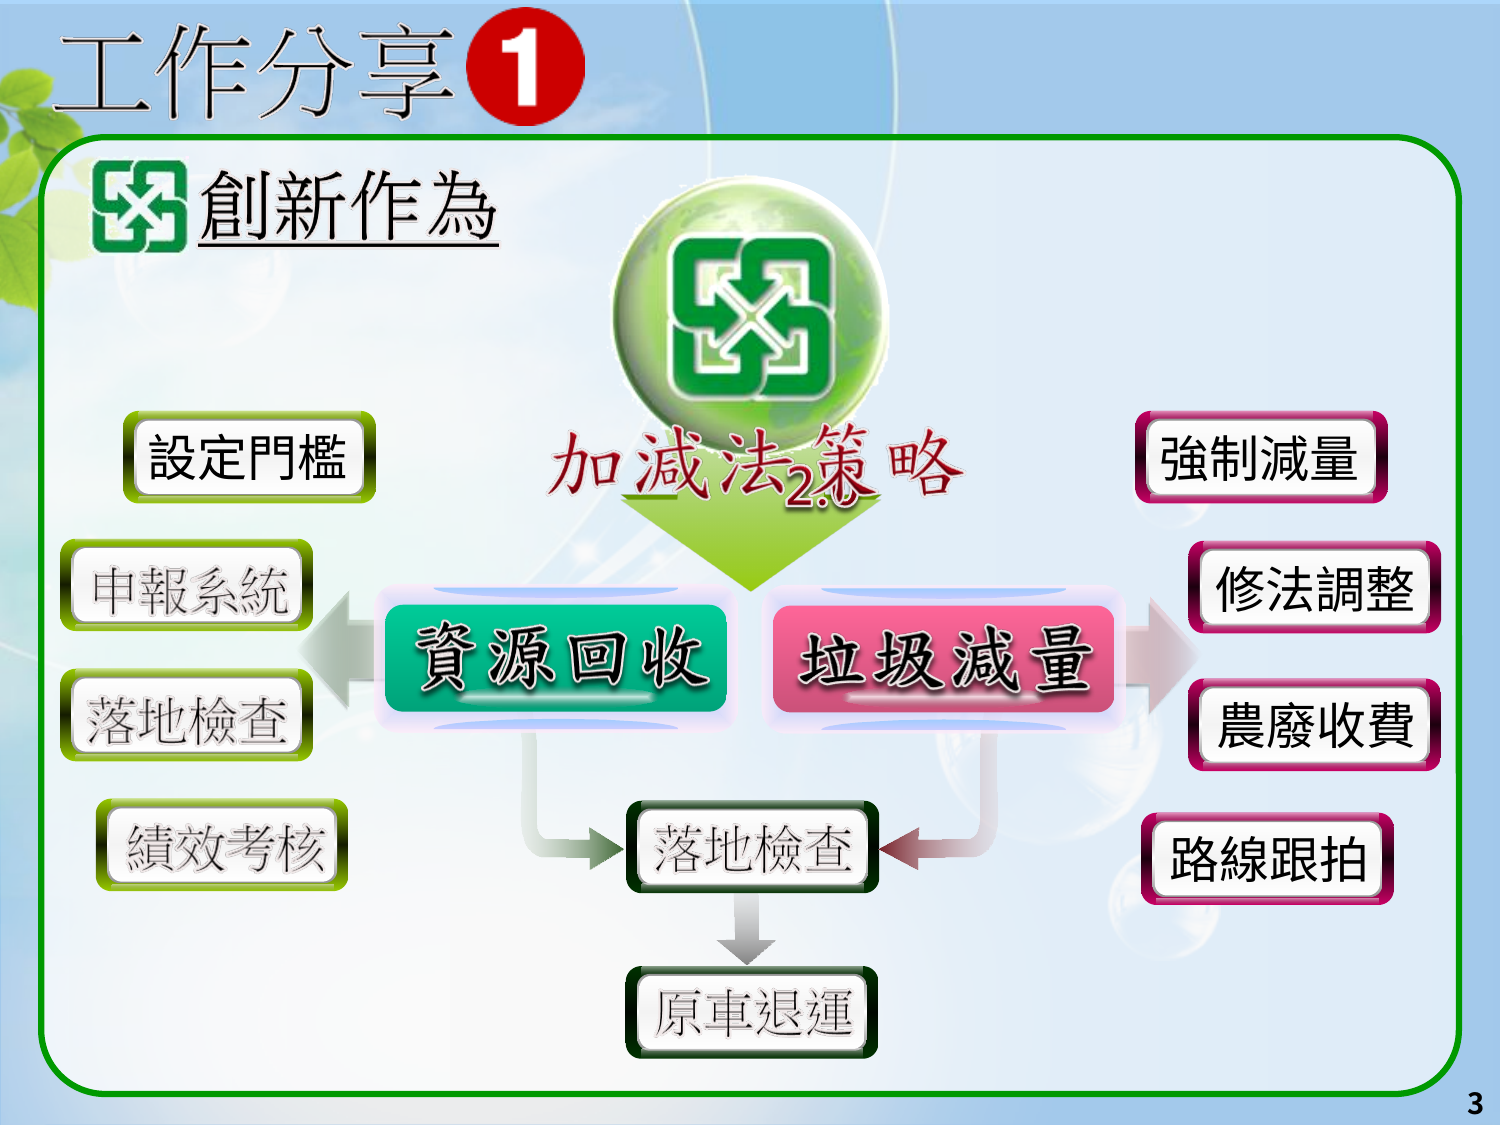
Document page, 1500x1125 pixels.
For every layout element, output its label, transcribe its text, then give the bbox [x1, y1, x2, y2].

text_box 強制減量 [1144, 419, 1375, 495]
text_box [295, 590, 351, 707]
picture [638, 972, 869, 1049]
text_box [95, 798, 349, 892]
picture [88, 156, 516, 256]
text_box [60, 538, 313, 632]
text_box [123, 410, 376, 504]
picture [36, 0, 585, 135]
text_box [1188, 540, 1442, 634]
text_box 路線跟拍 [1154, 820, 1385, 896]
text_box [60, 668, 313, 762]
text_box [625, 966, 879, 1059]
text_box 設定門檻 [132, 418, 364, 495]
text_box [626, 760, 998, 965]
text_box 修法調整 [1200, 550, 1431, 626]
text_box 農廢收費 [1202, 686, 1432, 762]
picture [73, 549, 305, 628]
picture [351, 160, 1154, 760]
text_box [1188, 678, 1441, 772]
picture [110, 807, 342, 885]
text_box [520, 756, 624, 870]
text_box [1135, 410, 1388, 504]
text_box [1154, 600, 1203, 708]
picture [71, 679, 304, 758]
picture [638, 807, 869, 885]
text_box [1141, 812, 1394, 905]
